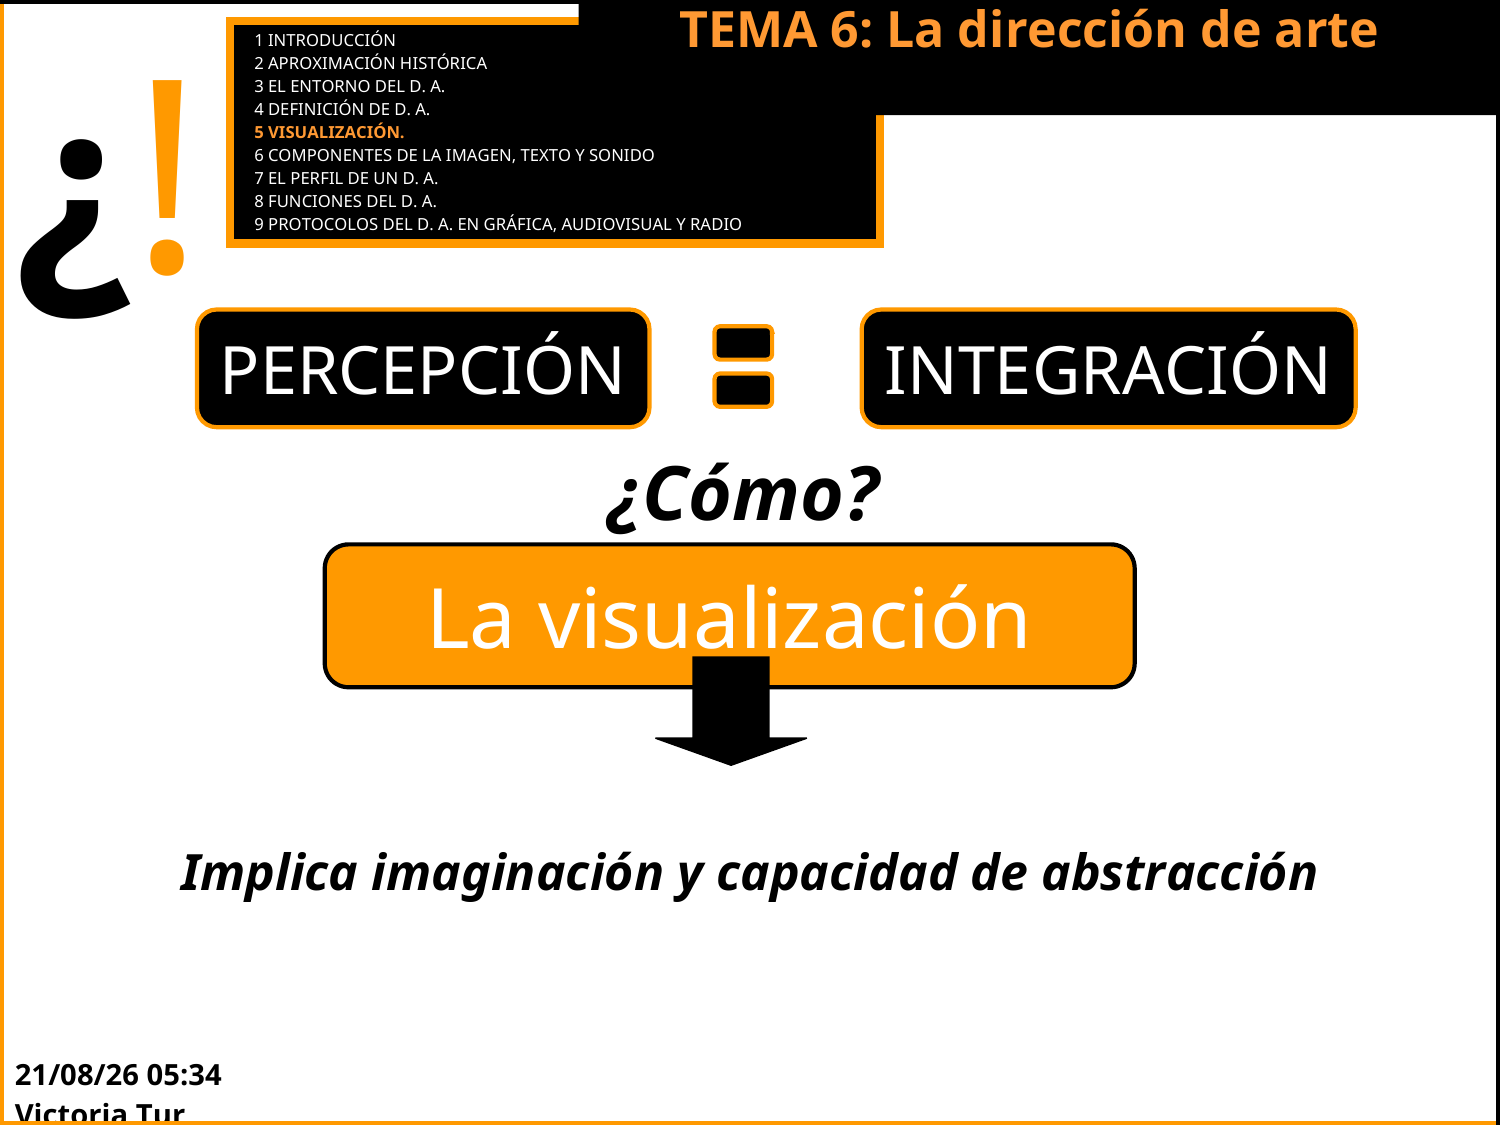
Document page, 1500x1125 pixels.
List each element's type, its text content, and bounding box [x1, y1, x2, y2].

text_box INTEGRACIÓN [861, 309, 1356, 428]
text_box [714, 326, 773, 360]
text_box ¿Cómo? [525, 432, 963, 544]
text_box Implica imaginación y capacidad de abstracción [159, 834, 1341, 911]
text_box 1 INTRODUCCIÓN 2 APROXIMACIÓN HISTÓRICA 3 EL ENTORNO DEL D. A. 4 DEFINICIÓN DE D. A. 5 VISUALIZACIÓN. 6 COMPONENTES DE LA IMAGEN, TEXTO Y SONIDO 7 EL PERFIL DE UN D. A. 8 FUNCIONES DEL D. A. 9 PROTOCOLOS DEL D. A. EN GRÁFICA, AUDIOVISUAL Y RADIO [230, 20, 880, 244]
text_box TEMA 6: La dirección de arte [578, 0, 1500, 116]
text_box [714, 373, 773, 407]
text_box PERCEPCIÓN [196, 309, 650, 428]
text_box La visualización [324, 544, 1135, 688]
text_box [655, 657, 807, 766]
